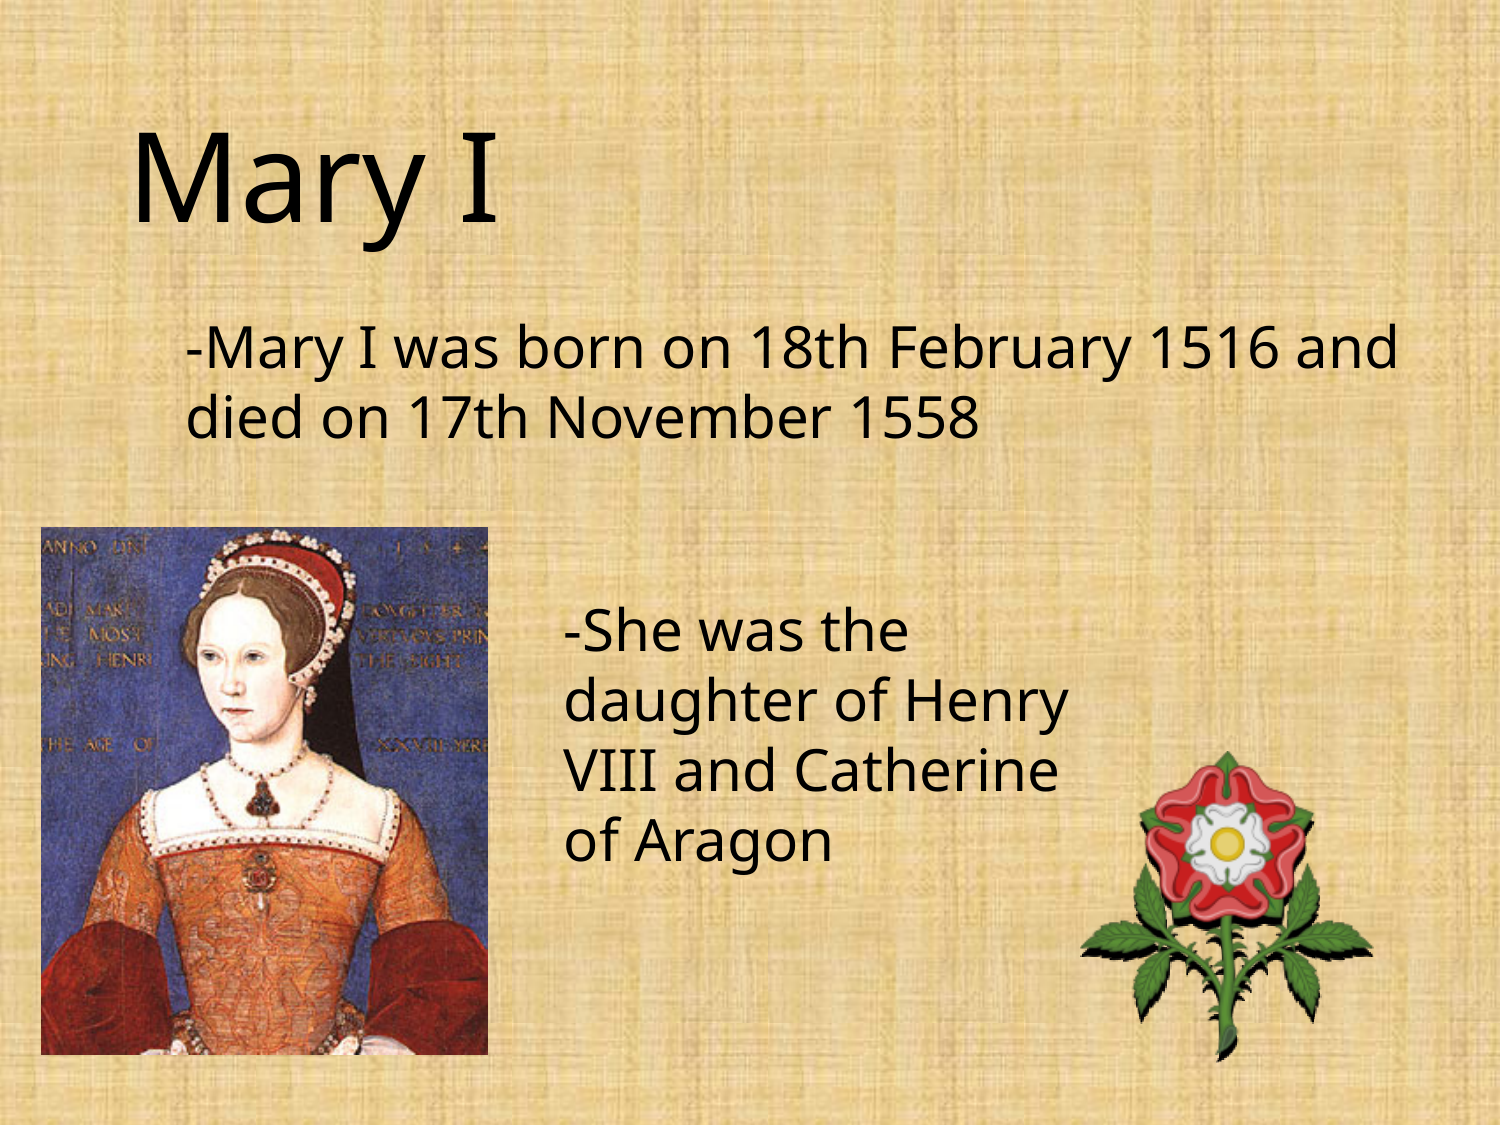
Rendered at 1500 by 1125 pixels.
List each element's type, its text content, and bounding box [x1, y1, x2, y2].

text_box Mary I [112, 90, 987, 255]
text_box -Mary I was born on 18th February 1516 and died on 17th November 1558 [171, 302, 1424, 458]
text_box -She was the daughter of Henry VIII and Catherine of Aragon [549, 586, 1105, 881]
picture [0, 0, 1500, 1125]
